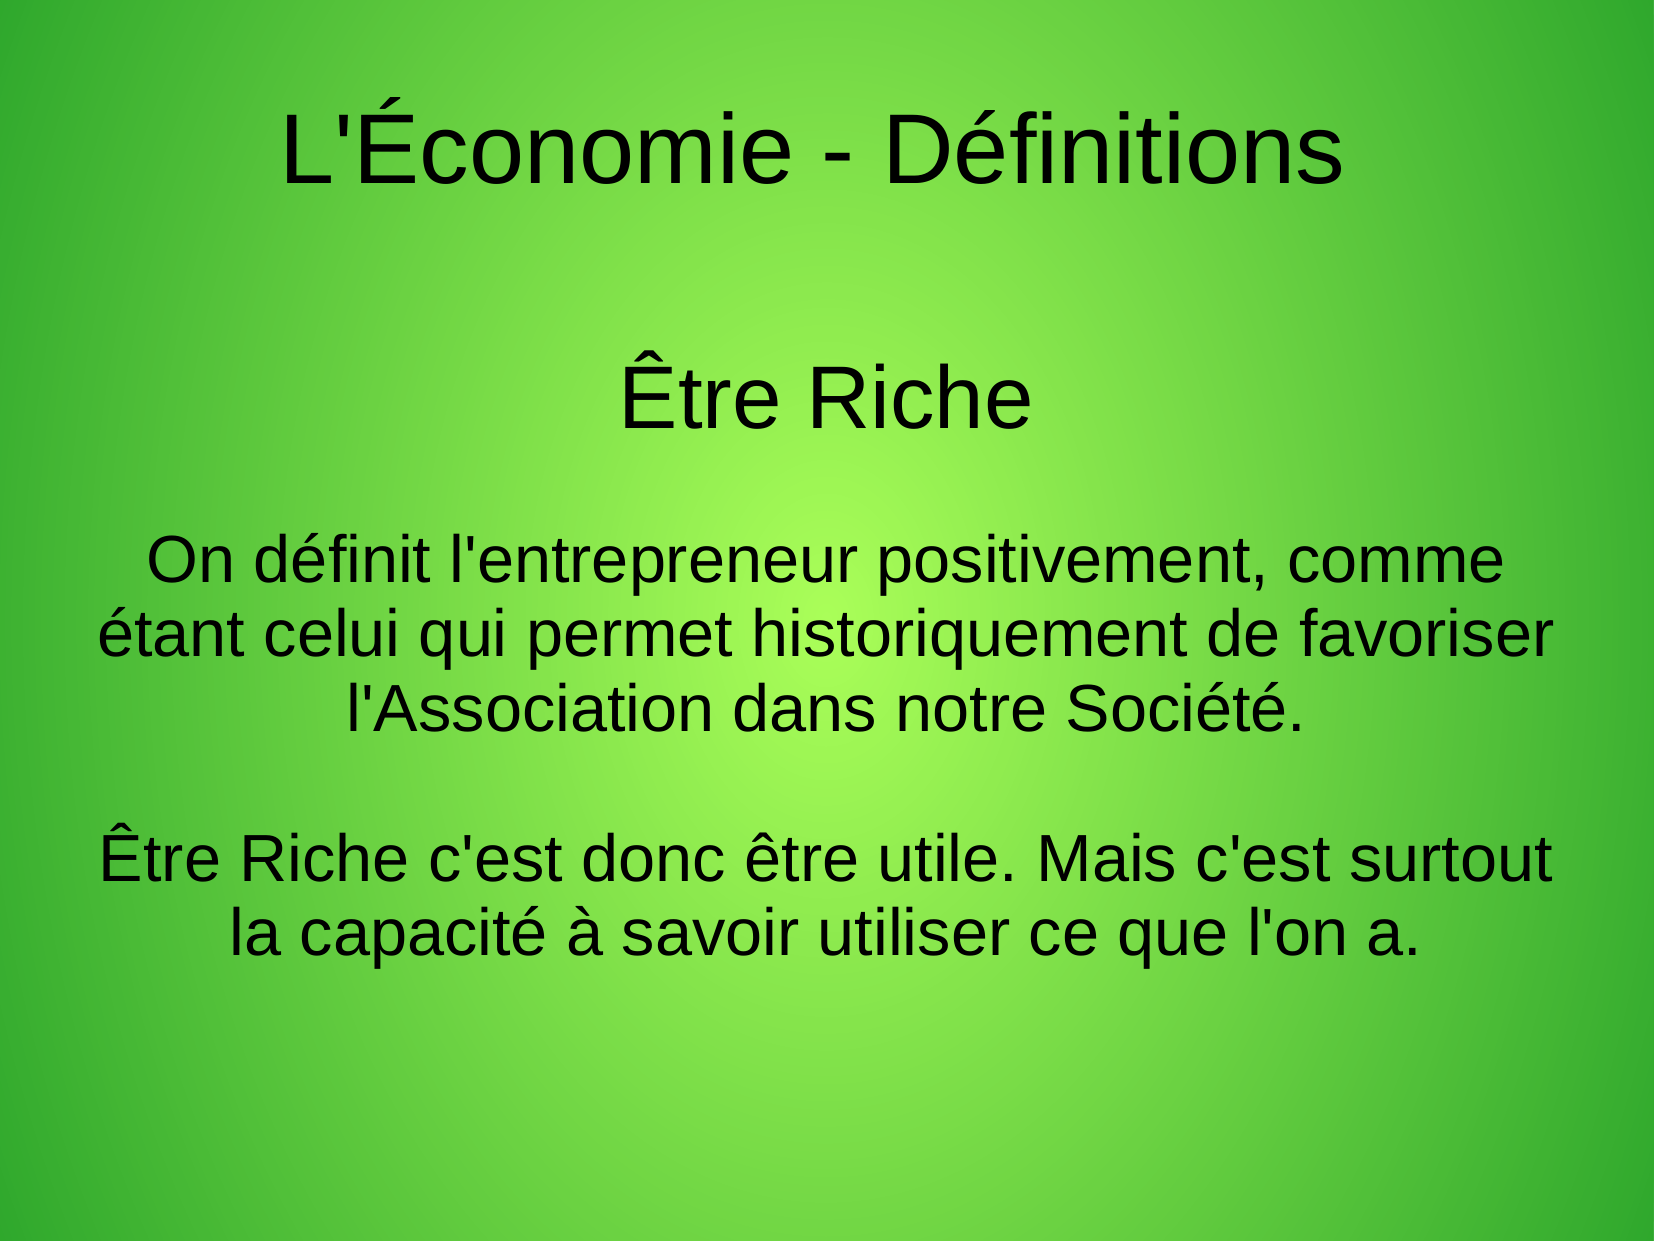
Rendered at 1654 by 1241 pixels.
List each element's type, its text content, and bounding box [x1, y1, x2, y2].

title L'Économie - Définitions [82, 47, 1571, 252]
subtitle Être Riche On définit l'entrepreneur positivement, comme étant celui qui permet historiquement de favoriser l'Association dans notre Société. Être Riche c'est donc être utile. Mais c'est surtout la capacité à savoir utiliser ce que l'on a. [82, 260, 1571, 1058]
